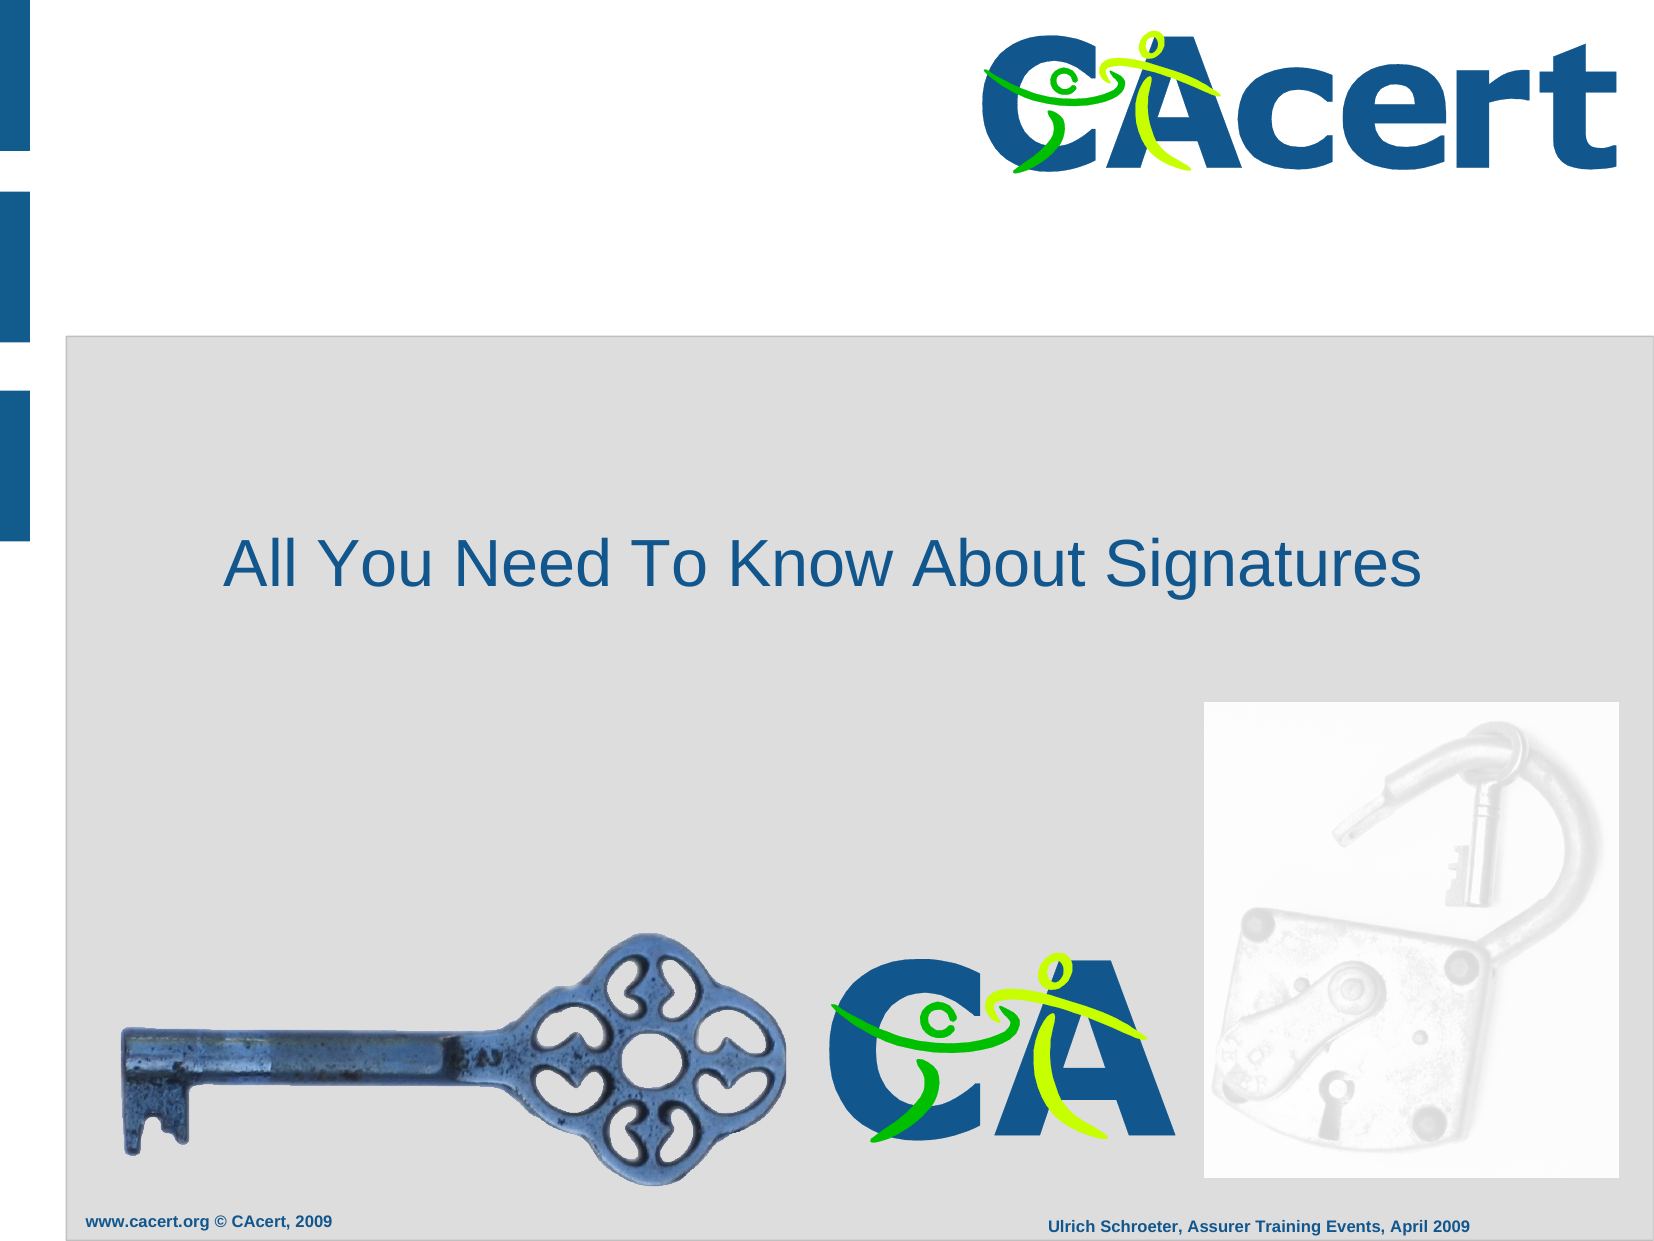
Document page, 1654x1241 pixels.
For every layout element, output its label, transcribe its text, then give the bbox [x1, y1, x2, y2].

title All You Need To Know About Signatures [118, 442, 1530, 601]
picture [1204, 702, 1619, 1178]
picture [826, 950, 1177, 1145]
picture [106, 915, 800, 1203]
